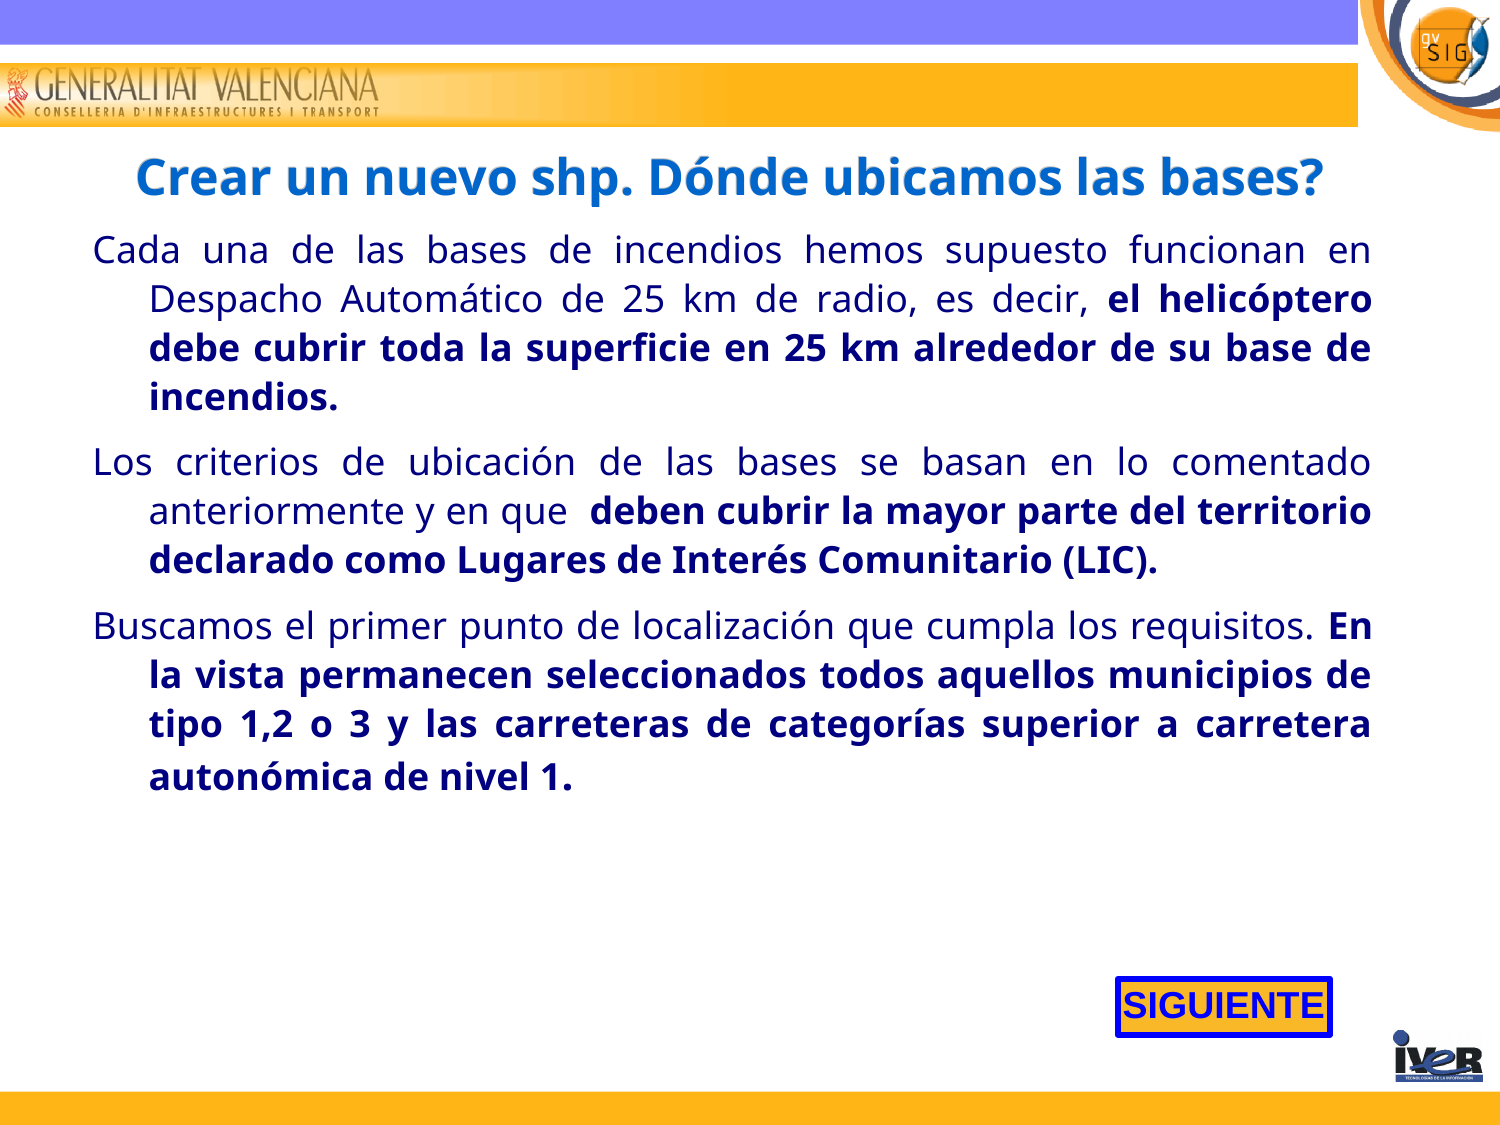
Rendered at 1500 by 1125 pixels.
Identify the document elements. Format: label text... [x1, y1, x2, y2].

title Crear un nuevo shp. Dónde ubicamos las bases? [89, 75, 1371, 277]
list Cada una de las bases de incendios hemos supuesto funcionan en Despacho Automático de 25 km de radio, es decir, el helicóptero debe cubrir toda la superficie en 25 km alrededor de su base de incendios. Los criterios de ubicación de las bases se basan en lo comentado anteriormente y en que deben cubrir la mayor parte del territorio declarado como Lugares de Interés Comunitario (LIC). Buscamos el primer punto de localización que cumpla los requisitos. En la vista permanecen seleccionados todos aquellos municipios de tipo 1,2 o 3 y las carreteras de categorías superior a carretera autonómica de nivel 1. [92, 224, 1374, 917]
text_box SIGUIENTE [1117, 978, 1330, 1035]
picture [1393, 1030, 1483, 1082]
picture [1358, 0, 1500, 133]
